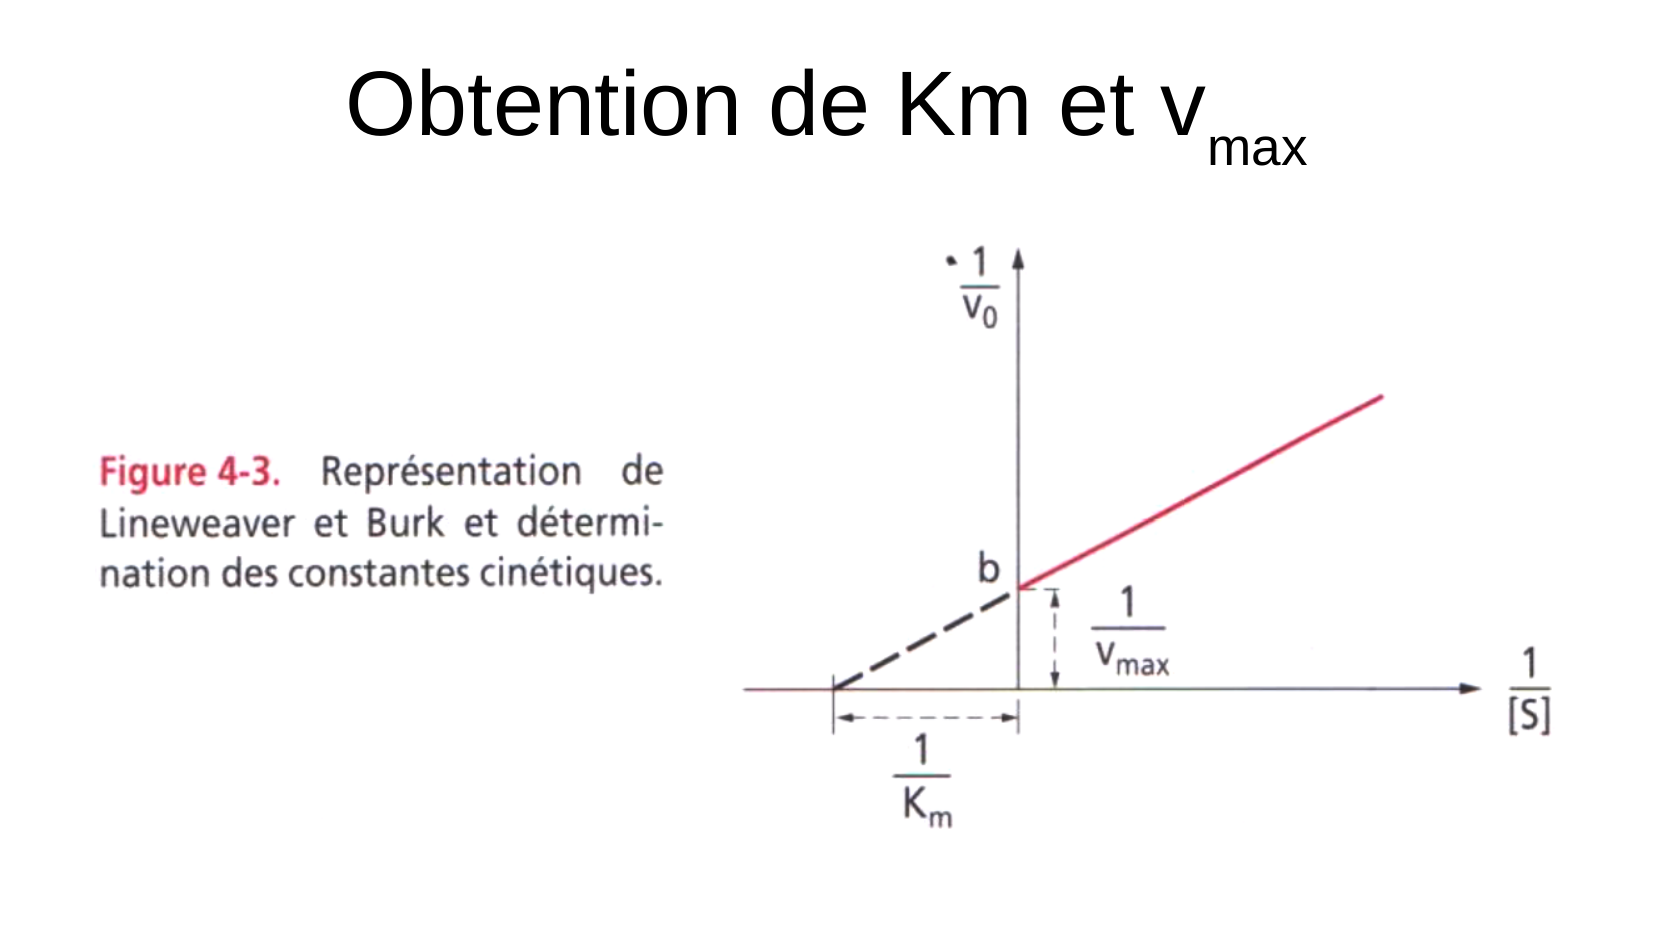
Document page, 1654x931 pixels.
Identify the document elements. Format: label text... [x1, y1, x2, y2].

title Obtention de Km et vmax [82, 37, 1571, 193]
picture [59, 221, 1602, 839]
